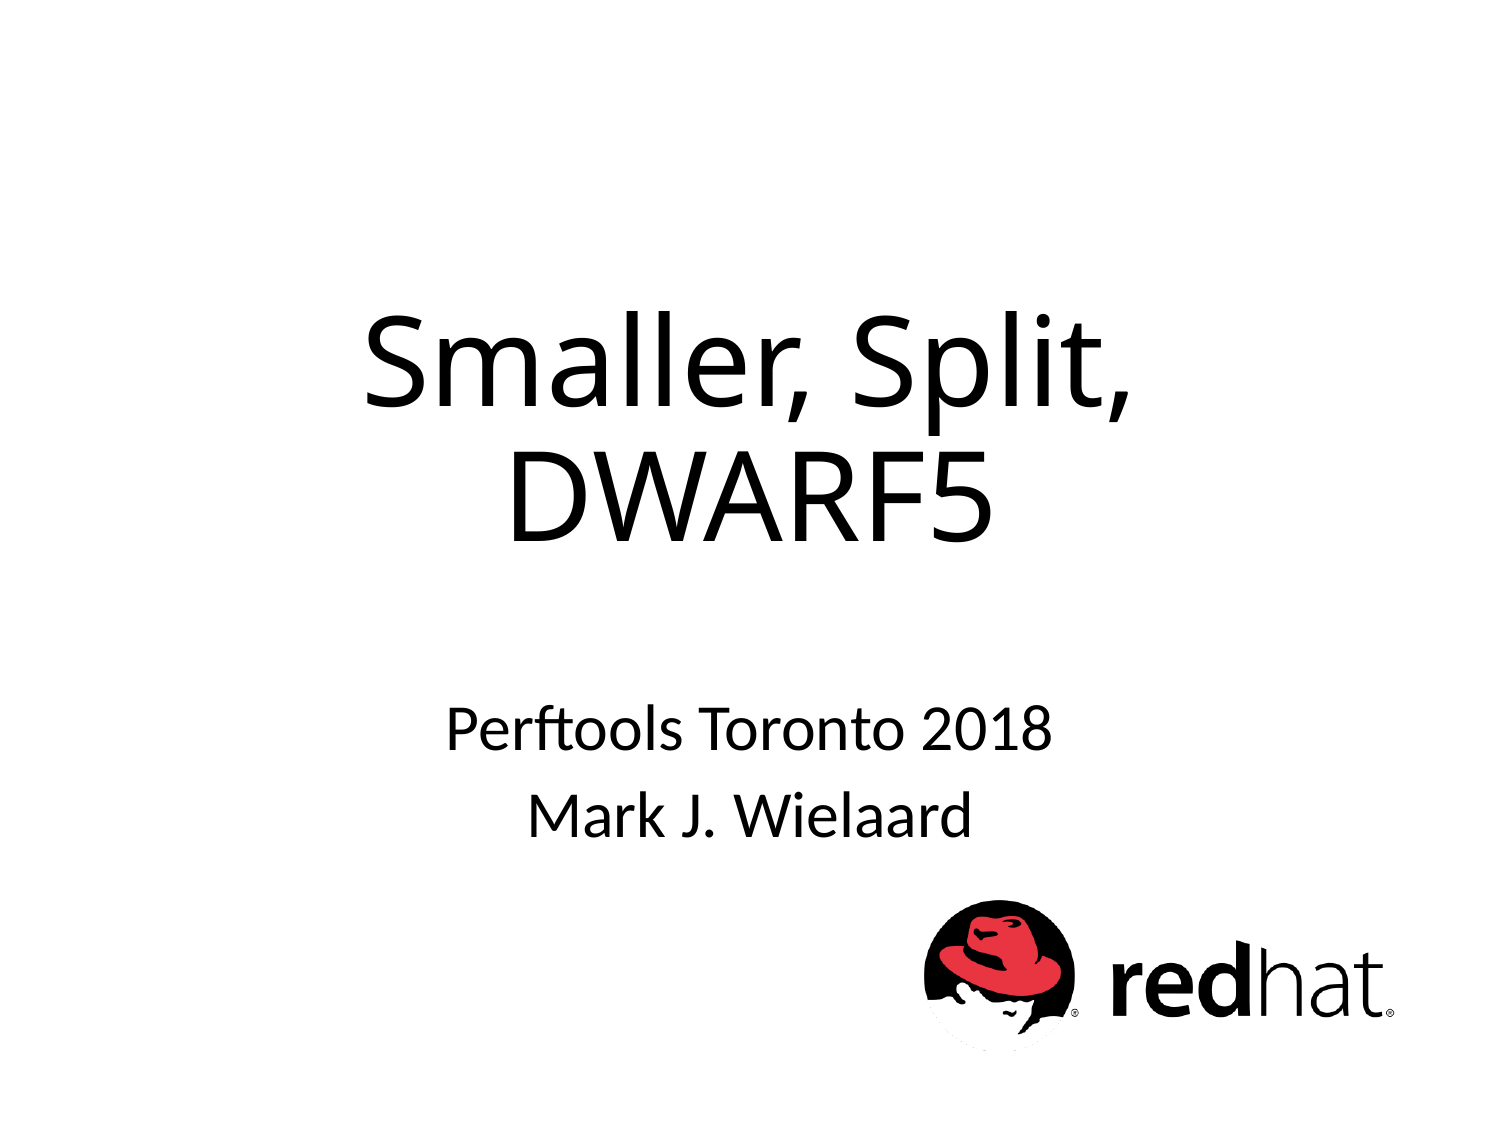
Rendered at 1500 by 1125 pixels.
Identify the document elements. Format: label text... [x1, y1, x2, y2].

picture [922, 899, 1397, 1053]
subtitle Perftools Toronto 2018 Mark J. Wielaard [187, 590, 1313, 863]
title Smaller, Split, DWARF5 [112, 184, 1388, 576]
